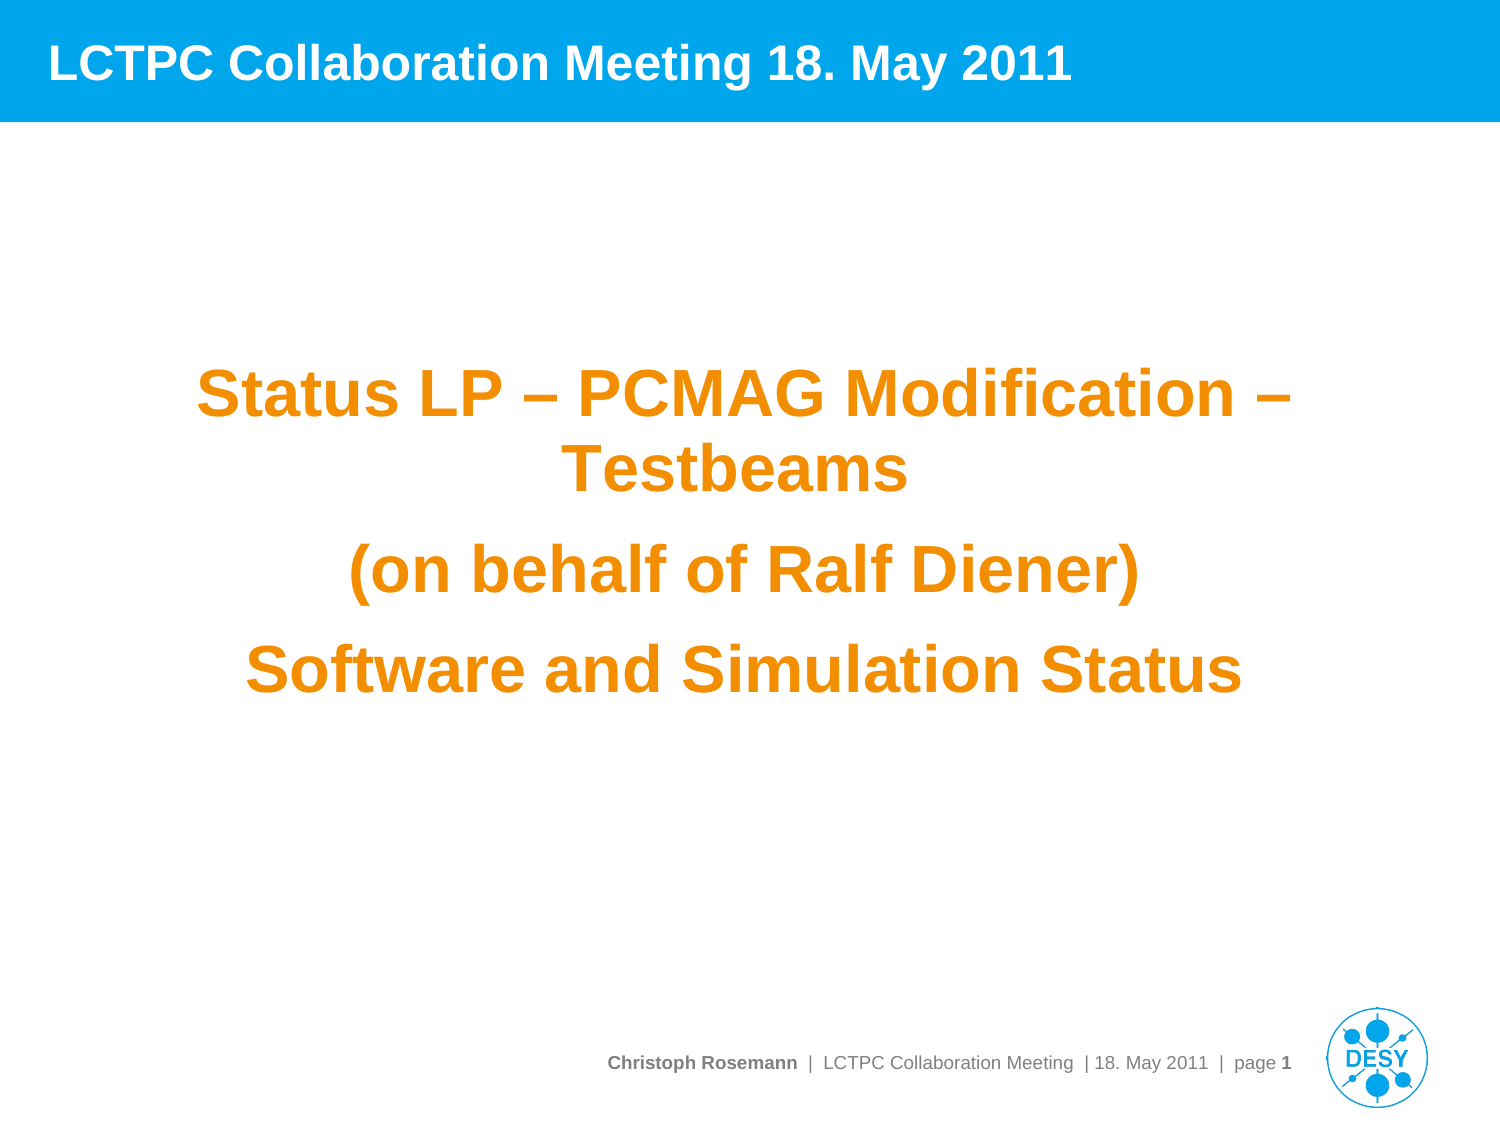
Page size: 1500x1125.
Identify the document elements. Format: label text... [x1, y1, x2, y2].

picture [1326, 1007, 1428, 1108]
title LCTPC Collaboration Meeting 18. May 2011 [47, 18, 1446, 108]
subtitle Status LP – PCMAG Modification – Testbeams (on behalf of Ralf Diener) Software and Simulation Status [46, 167, 1444, 896]
